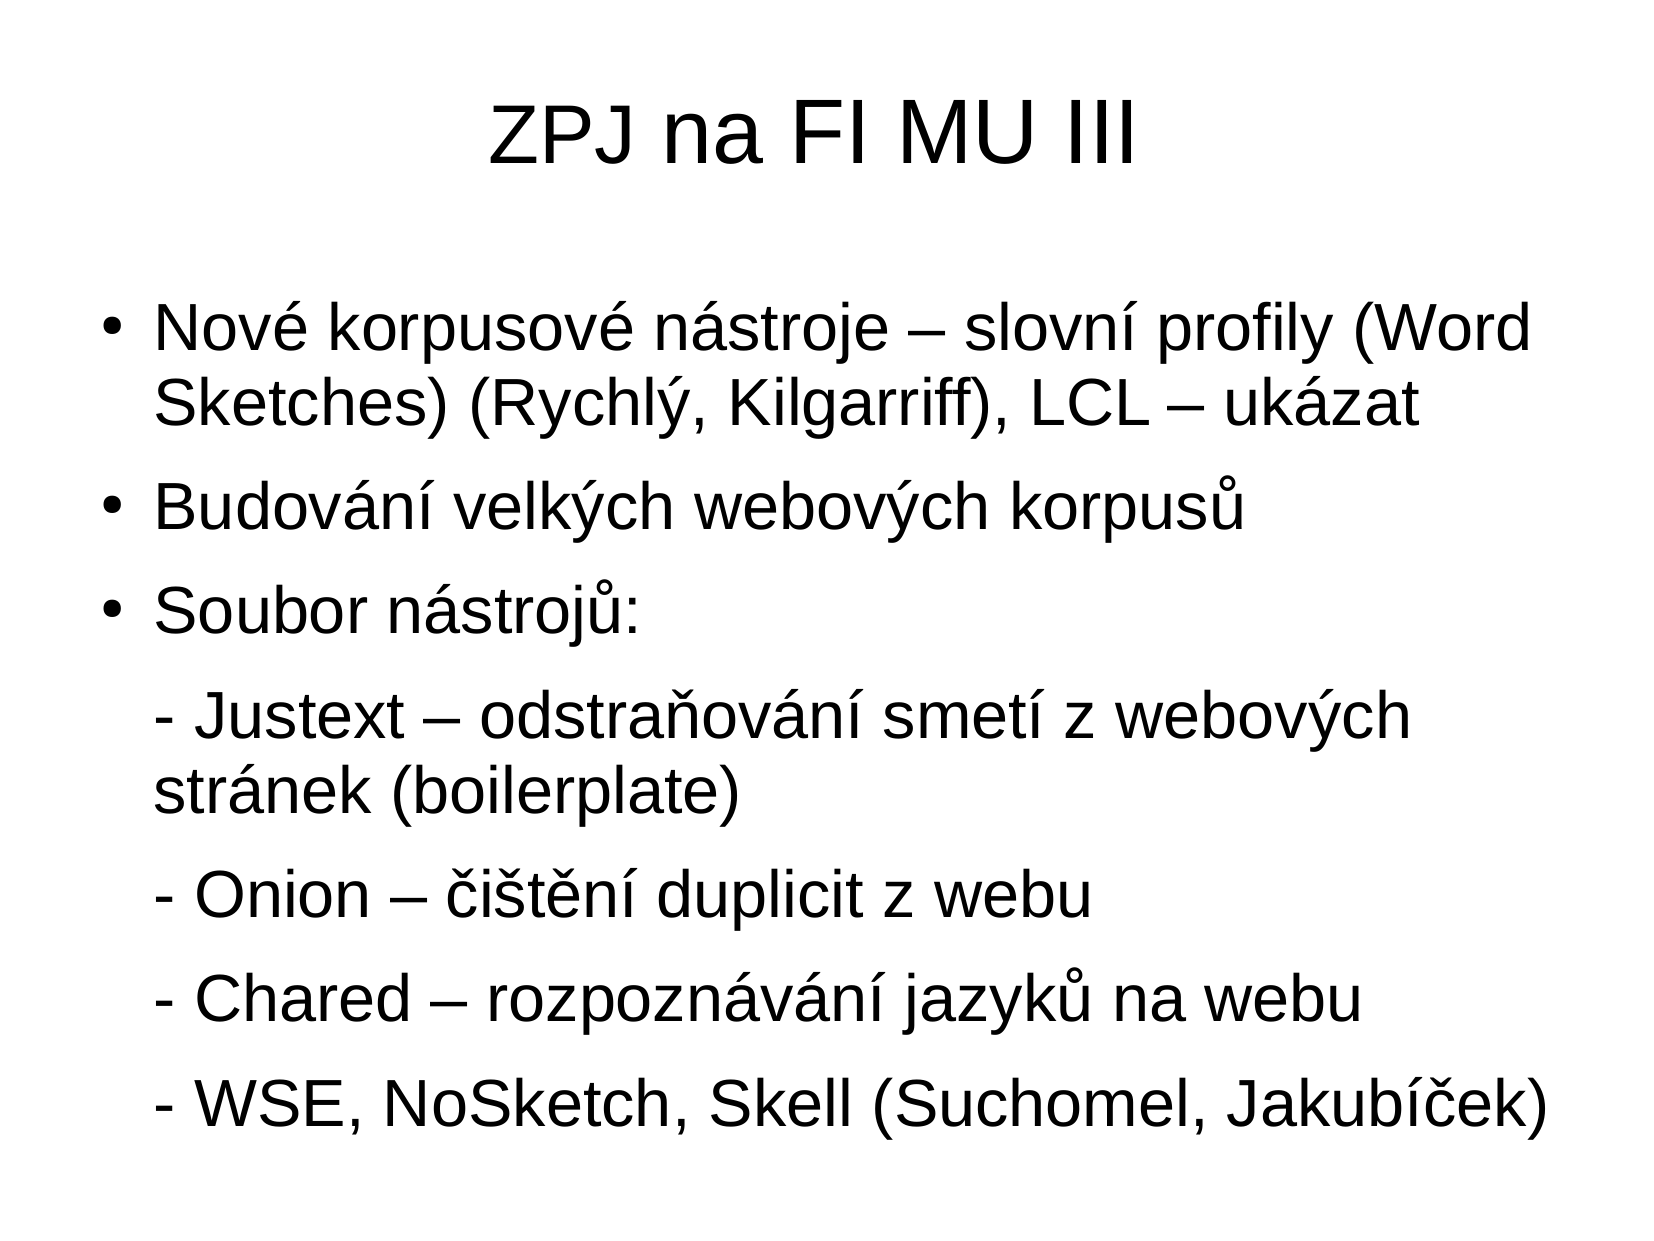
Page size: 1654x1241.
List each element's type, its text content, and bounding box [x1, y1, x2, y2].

title ZPJ na FI MU III [59, 56, 1571, 207]
list Nové korpusové nástroje – slovní profily (Word Sketches) (Rychlý, Kilgarriff), LCL – ukázat Budování velkých webových korpusů Soubor nástrojů: - Justext – odstraňování smetí z webových stránek (boilerplate) - Onion – čištění duplicit z webu - Chared – rozpoznávání jazyků na webu - WSE, NoSketch, Skell (Suchomel, Jakubíček) [82, 290, 1595, 1211]
